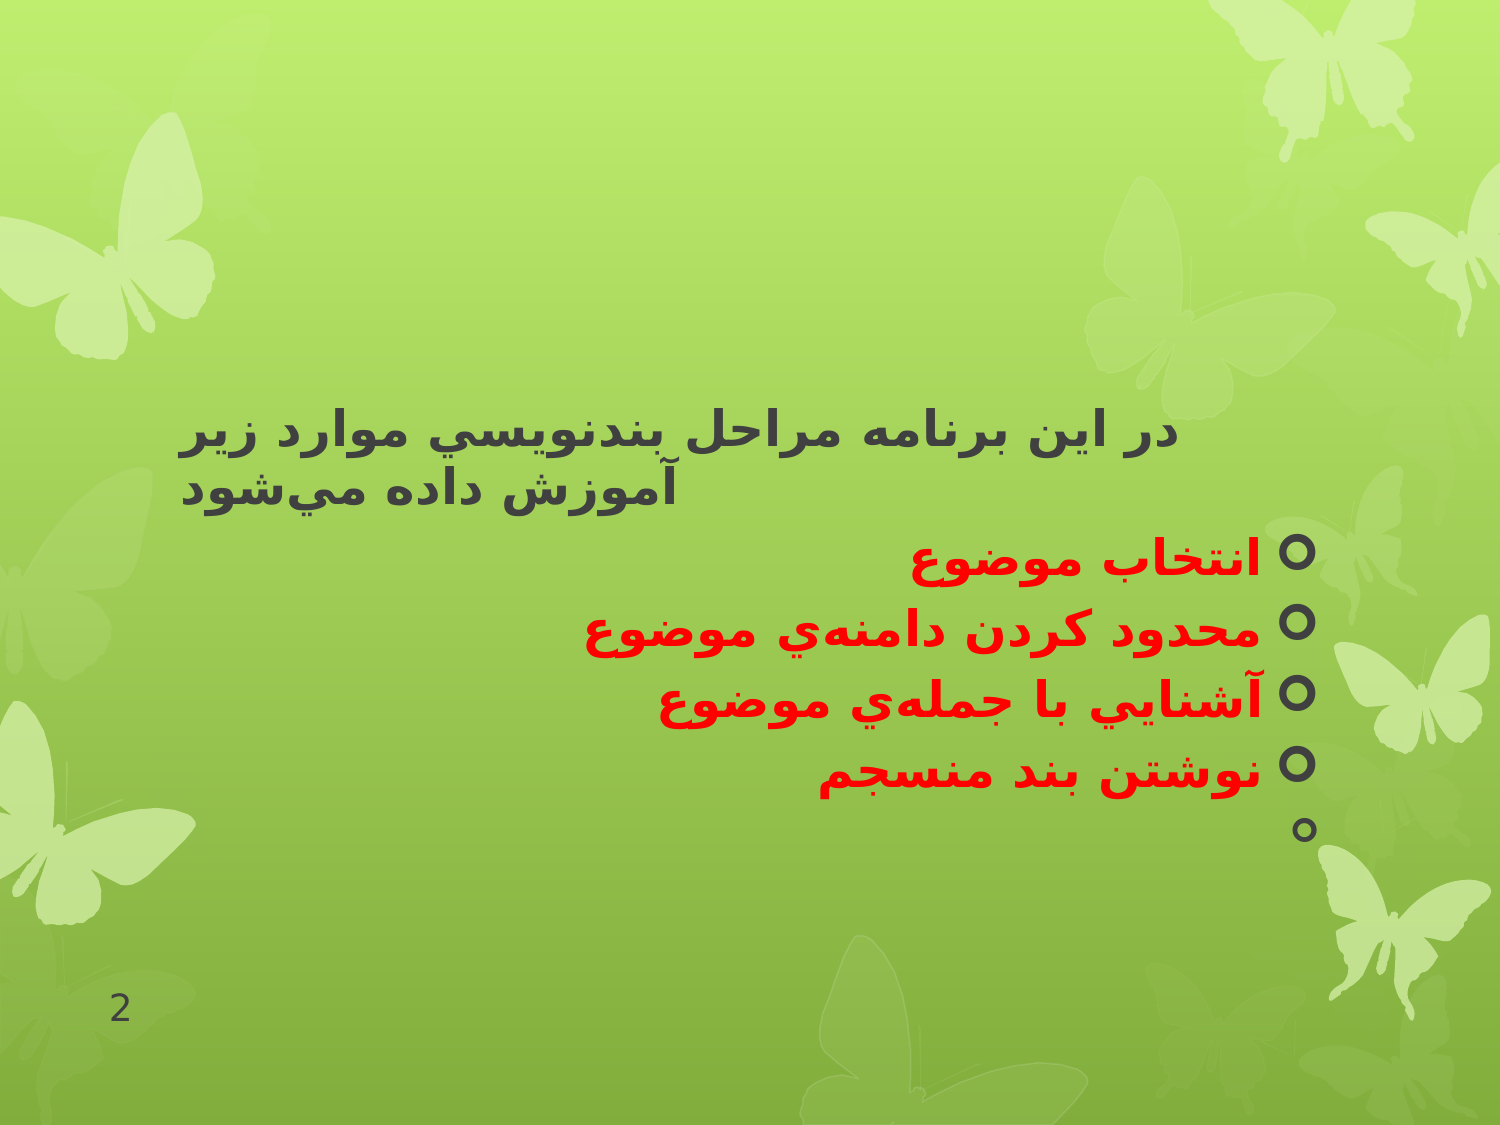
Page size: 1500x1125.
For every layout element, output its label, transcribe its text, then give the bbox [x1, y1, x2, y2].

list در اين برنامه مراحل بندنويسي موارد زير آموزش داده مي‌شود انتخاب موضوع محدود كردن دامنه‌ي موضوع آشنايي با جمله‌ي موضوع نوشتن بند منسجم [165, 296, 1335, 962]
text_box [94, 976, 194, 1037]
